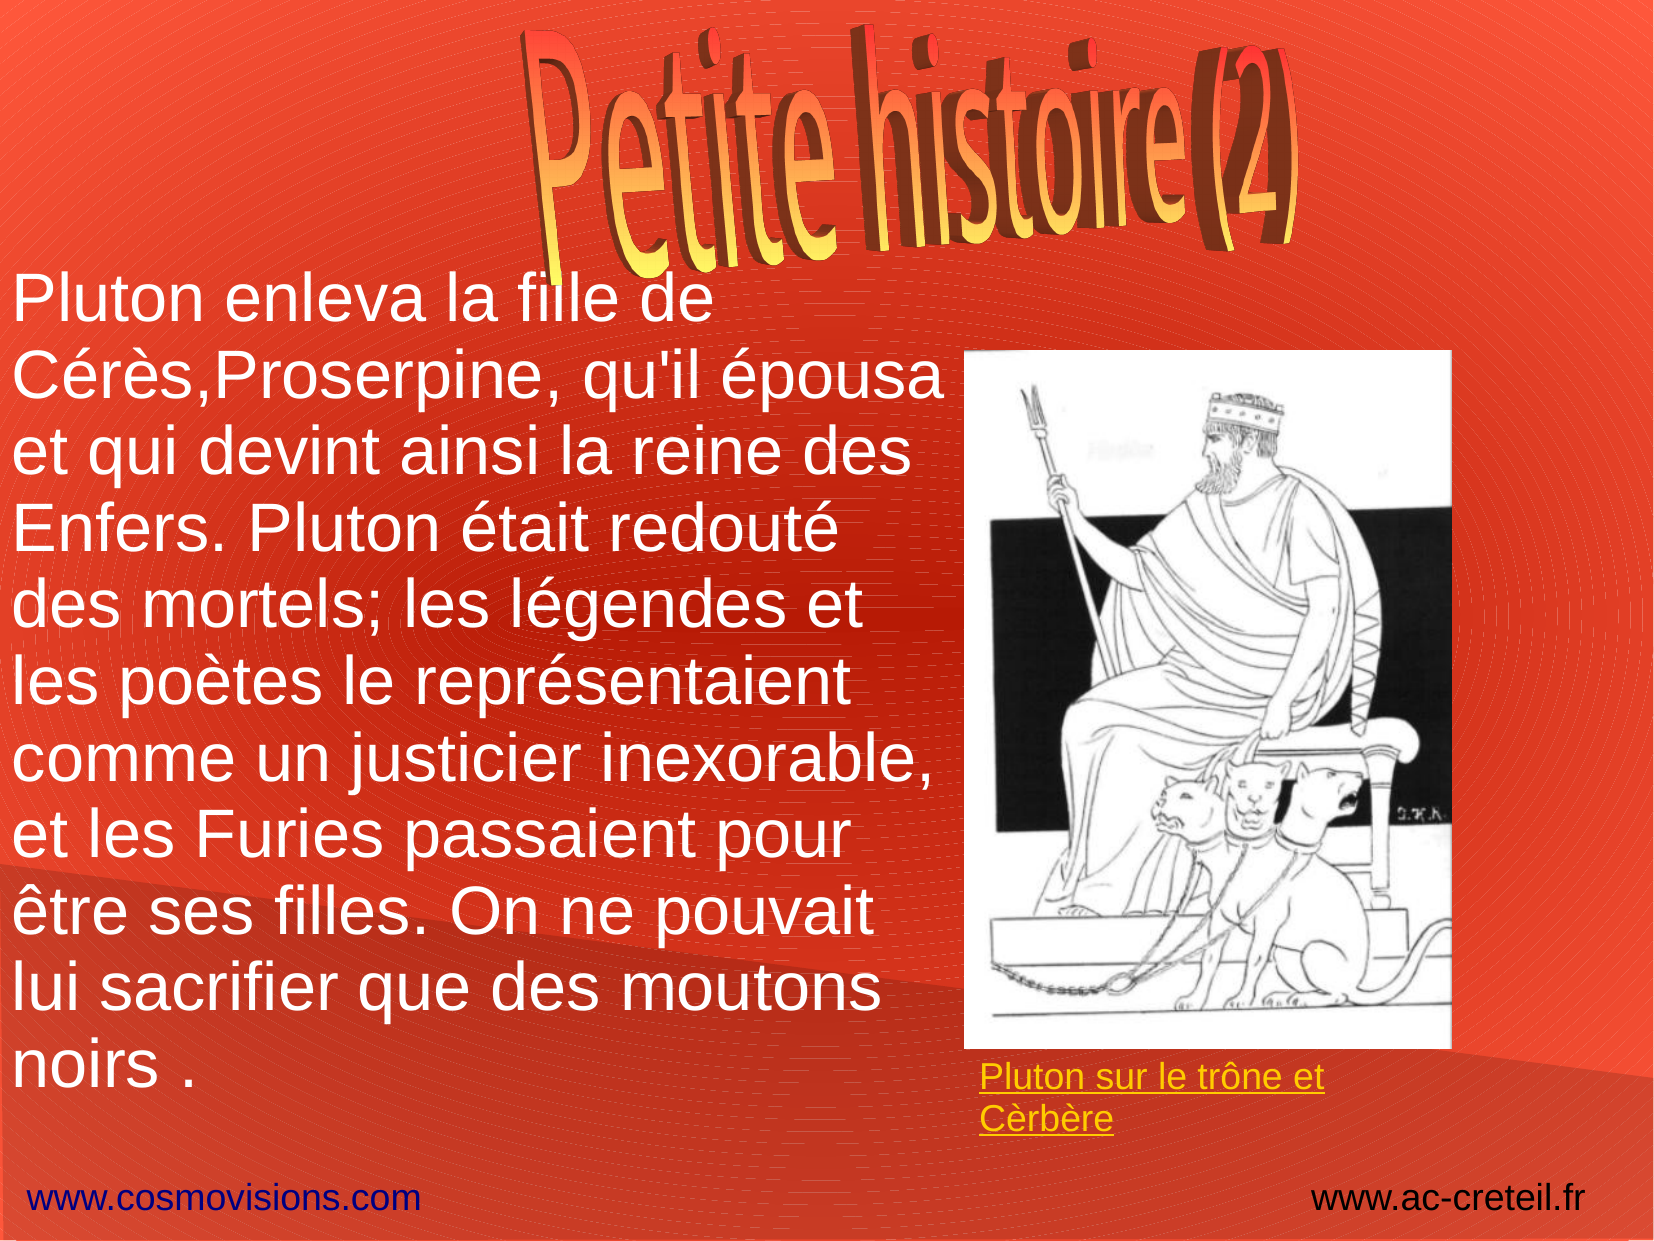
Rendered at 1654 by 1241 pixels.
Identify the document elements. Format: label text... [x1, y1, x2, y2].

picture [964, 350, 1452, 1048]
text_box Pluton sur le trône et Cèrbère [964, 1048, 1453, 1148]
text_box www.cosmovisions.com www.ac-creteil.fr [11, 1169, 1607, 1241]
list Pluton enleva la fille de Cérès,Proserpine, qu'il épousa et qui devint ainsi la reine des Enfers. Pluton était redouté des mortels; les légendes et les poètes le représentaient comme un justicier inexorable, et les Furies passaient pour être ses filles. On ne pouvait lui sacrifier que des moutons noirs . [11, 259, 945, 1169]
